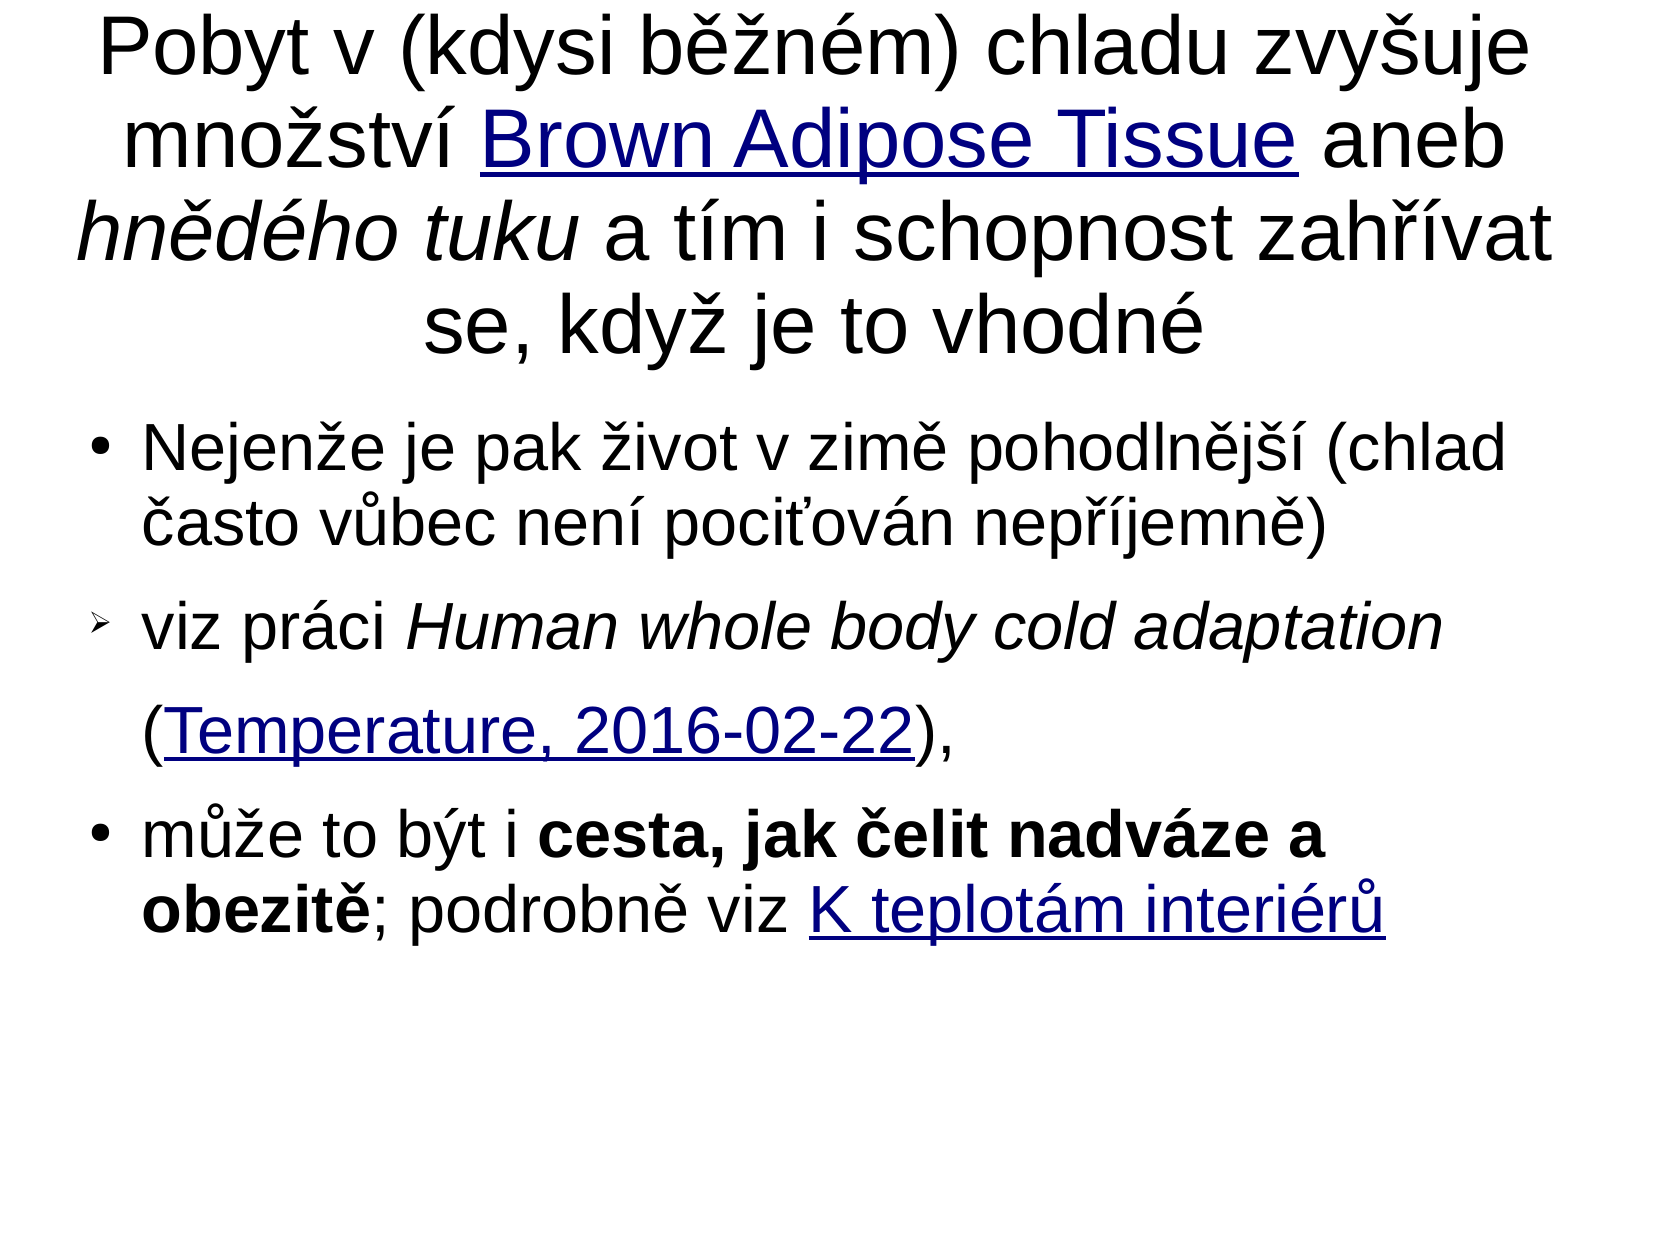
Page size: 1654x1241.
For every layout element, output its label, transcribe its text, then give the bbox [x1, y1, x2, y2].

title Pobyt v (kdysi běžném) chladu zvyšuje množství Brown Adipose Tissue aneb hnědého tuku a tím i schopnost zahřívat se, když je to vhodné [70, 0, 1559, 409]
list Nejenže je pak život v zimě pohodlnější (chlad často vůbec není pociťován nepříjemně) viz práci Human whole body cold adaptation (Temperature, 2016-02-22), může to být i cesta, jak čelit nadváze a obezitě; podrobně viz K teplotám interiérů [70, 409, 1559, 1052]
